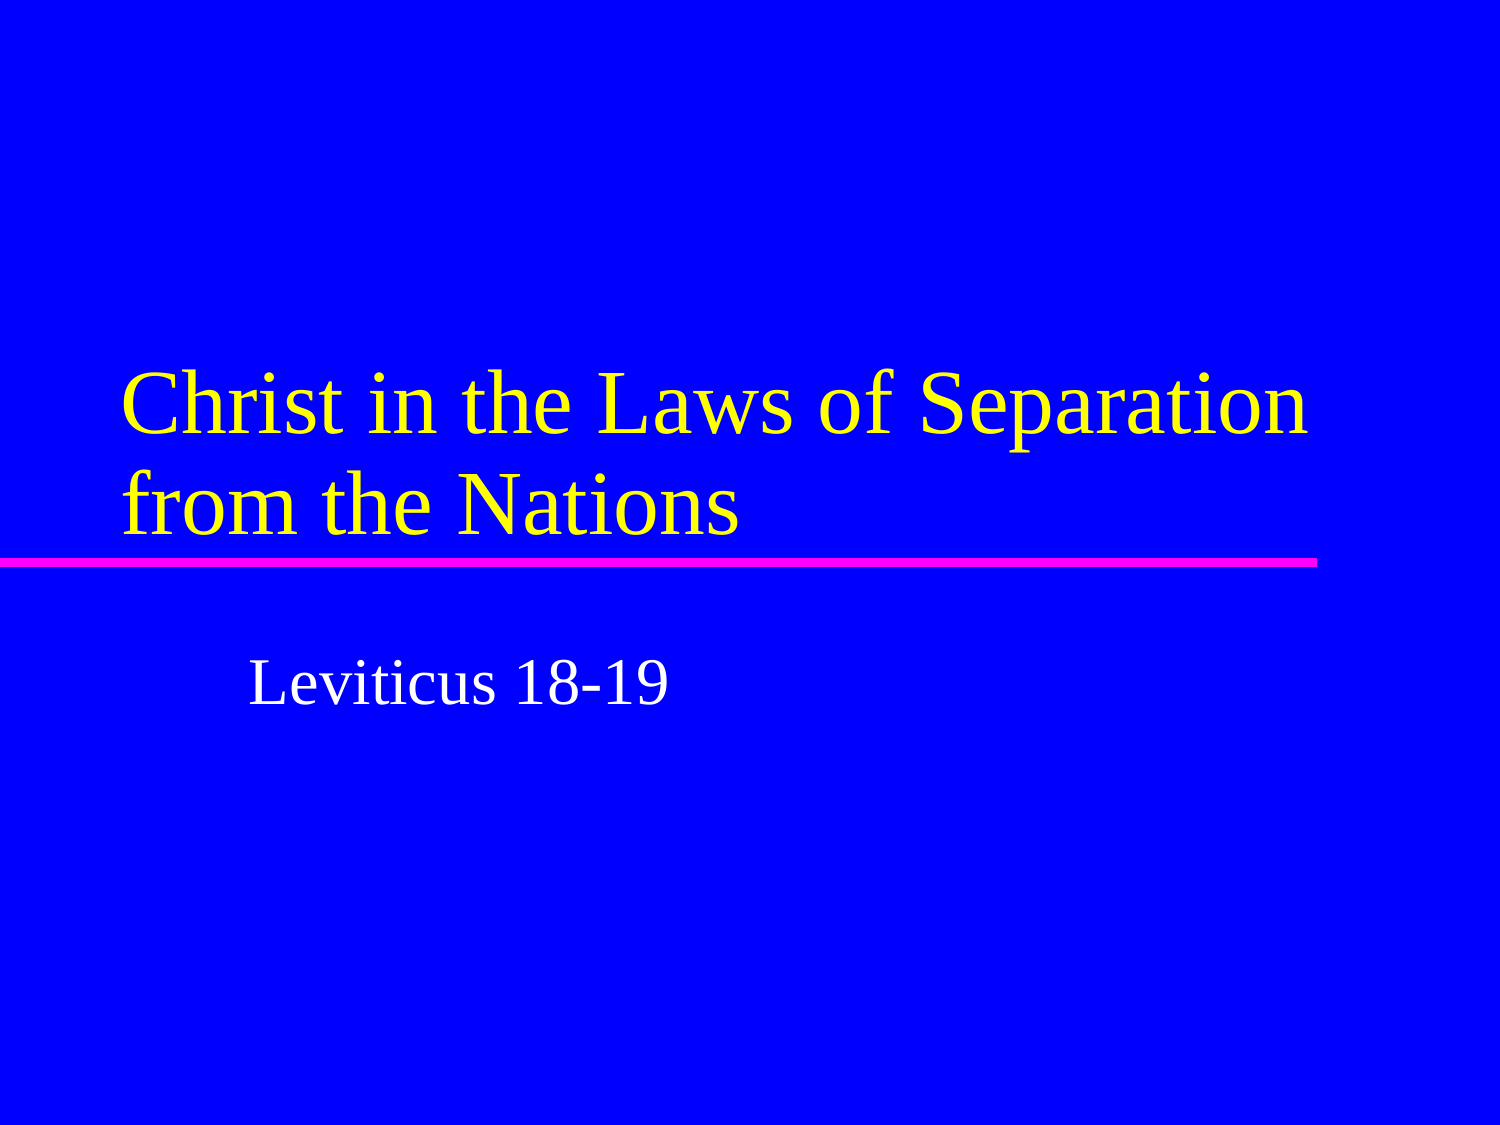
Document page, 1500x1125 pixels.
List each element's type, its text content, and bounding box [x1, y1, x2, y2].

subtitle Leviticus 18-19 [233, 637, 1339, 926]
title Christ in the Laws of Separation from the Nations [105, 327, 1448, 563]
